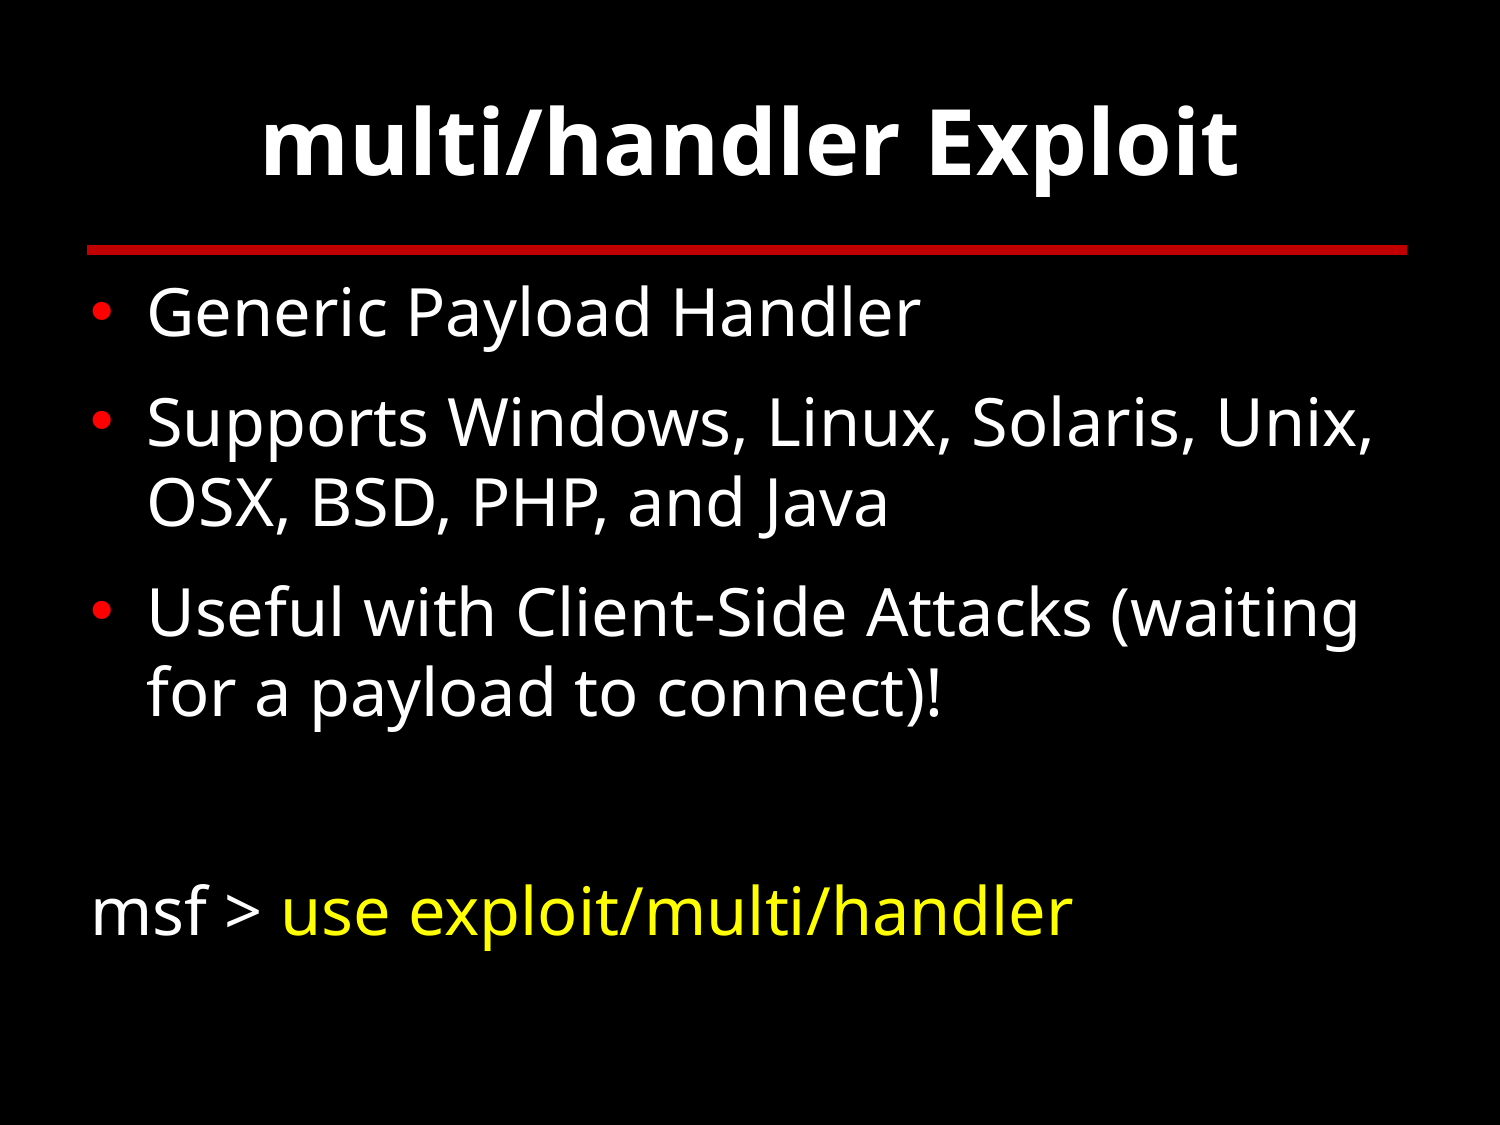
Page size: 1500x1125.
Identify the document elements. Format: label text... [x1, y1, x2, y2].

list Generic Payload Handler Supports Windows, Linux, Solaris, Unix, OSX, BSD, PHP, and Java Useful with Client-Side Attacks (waiting for a payload to connect)! msf > use exploit/multi/handler [75, 262, 1425, 1005]
title multi/handler Exploit [75, 45, 1425, 233]
